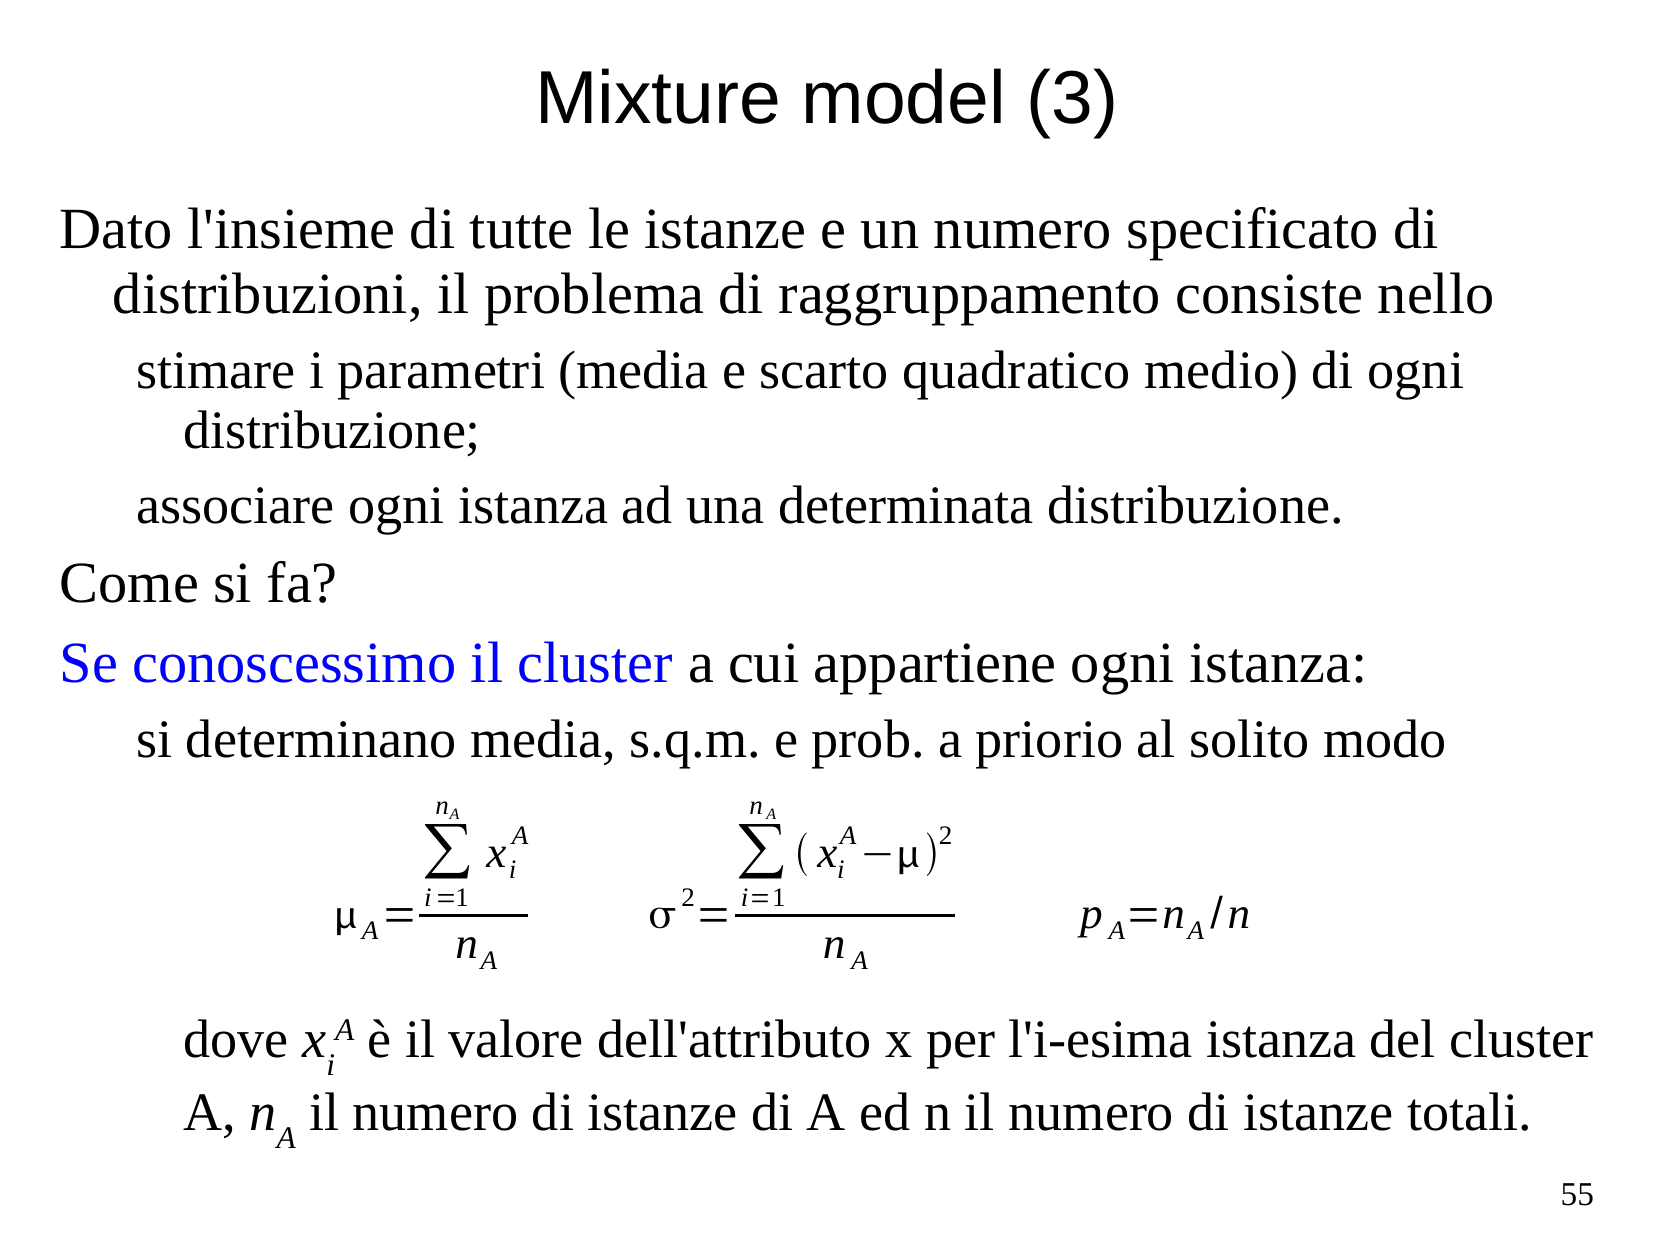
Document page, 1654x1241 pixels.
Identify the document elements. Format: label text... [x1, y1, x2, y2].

list Dato l'insieme di tutte le istanze e un numero specificato di distribuzioni, il problema di raggruppamento consiste nello stimare i parametri (media e scarto quadratico medio) di ogni distribuzione; associare ogni istanza ad una determinata distribuzione. Come si fa? Se conoscessimo il cluster a cui appartiene ogni istanza: si determinano media, s.q.m. e prob. a priorio al solito modo dove xiA è il valore dell'attributo x per l'i-esima istanza del cluster A, nA il numero di istanze di A ed n il numero di istanze totali. [42, 196, 1612, 1187]
title Mixture model (3) [37, 30, 1617, 166]
chart [322, 789, 1260, 976]
